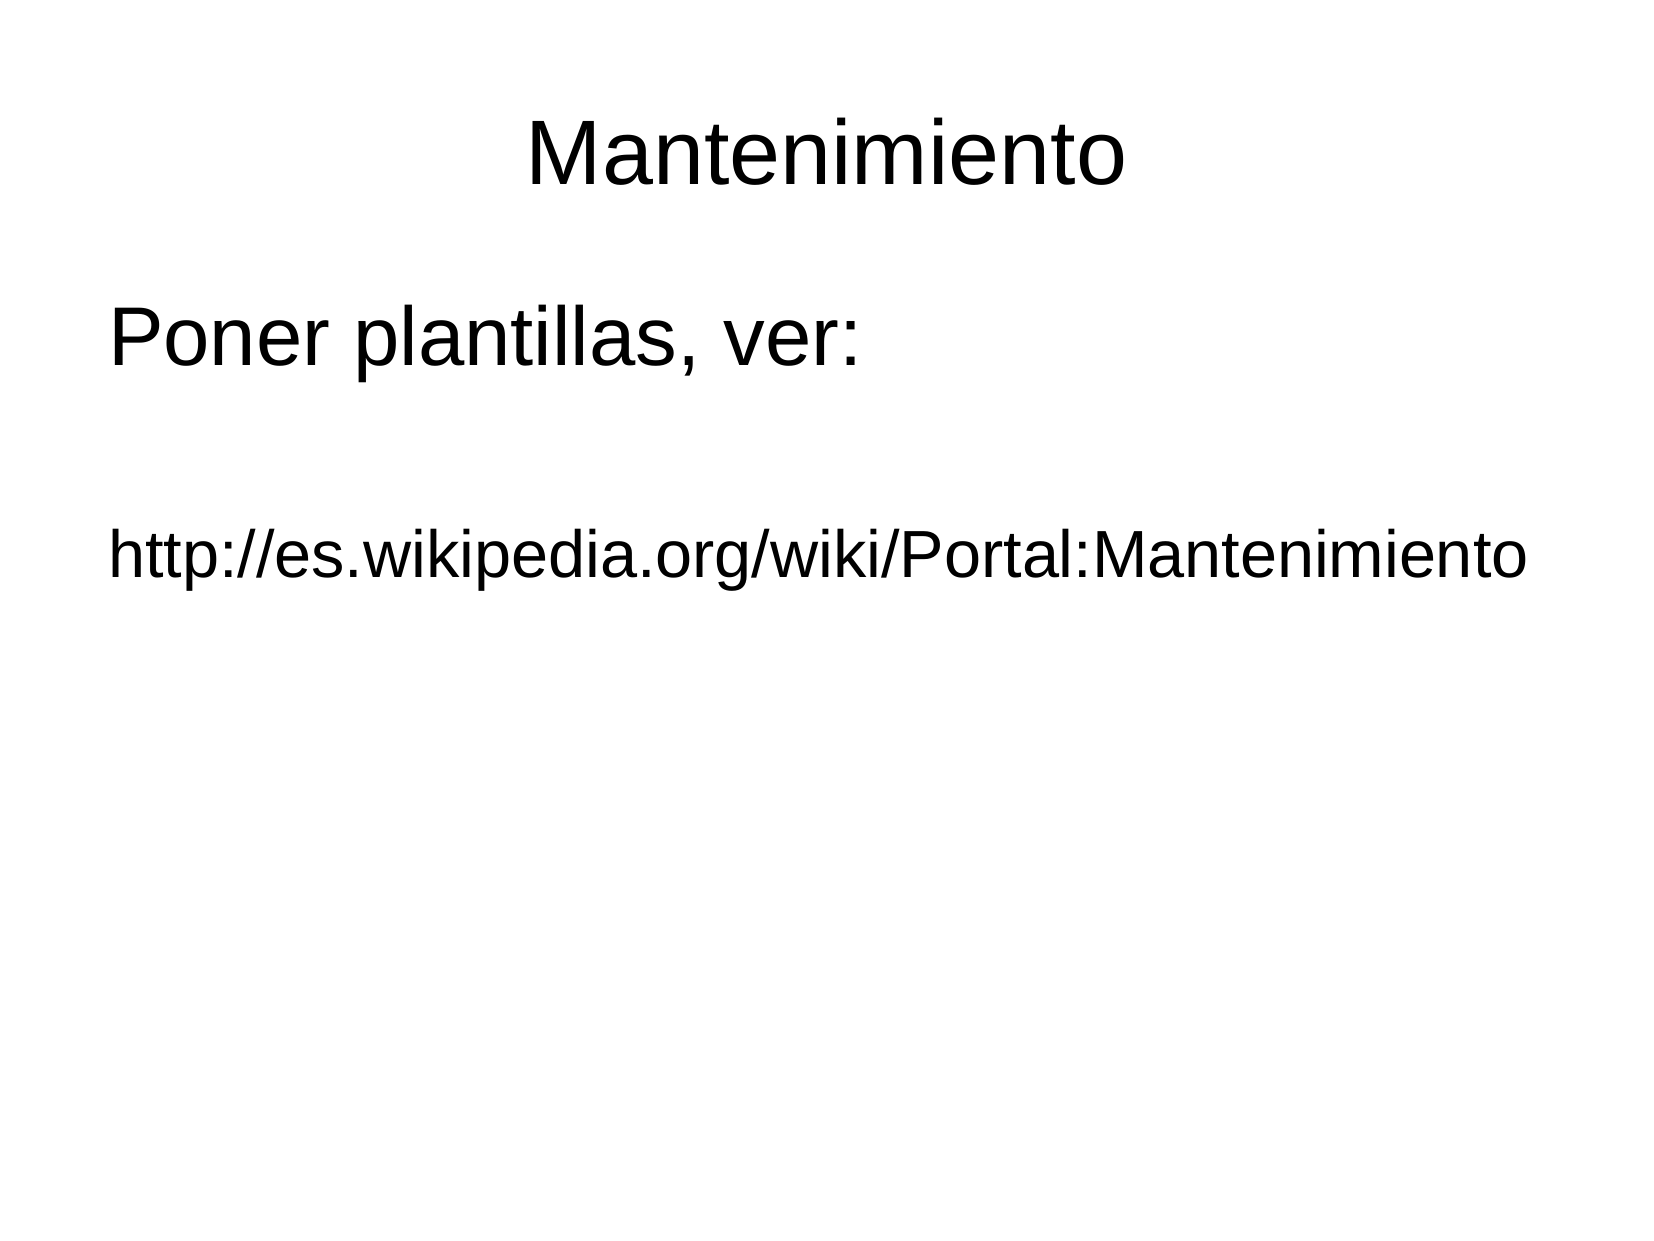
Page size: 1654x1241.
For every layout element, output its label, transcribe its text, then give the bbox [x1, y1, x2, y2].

list Poner plantillas, ver: http://es.wikipedia.org/wiki/Portal:Mantenimiento [37, 290, 1654, 1109]
title Mantenimiento [82, 56, 1571, 250]
